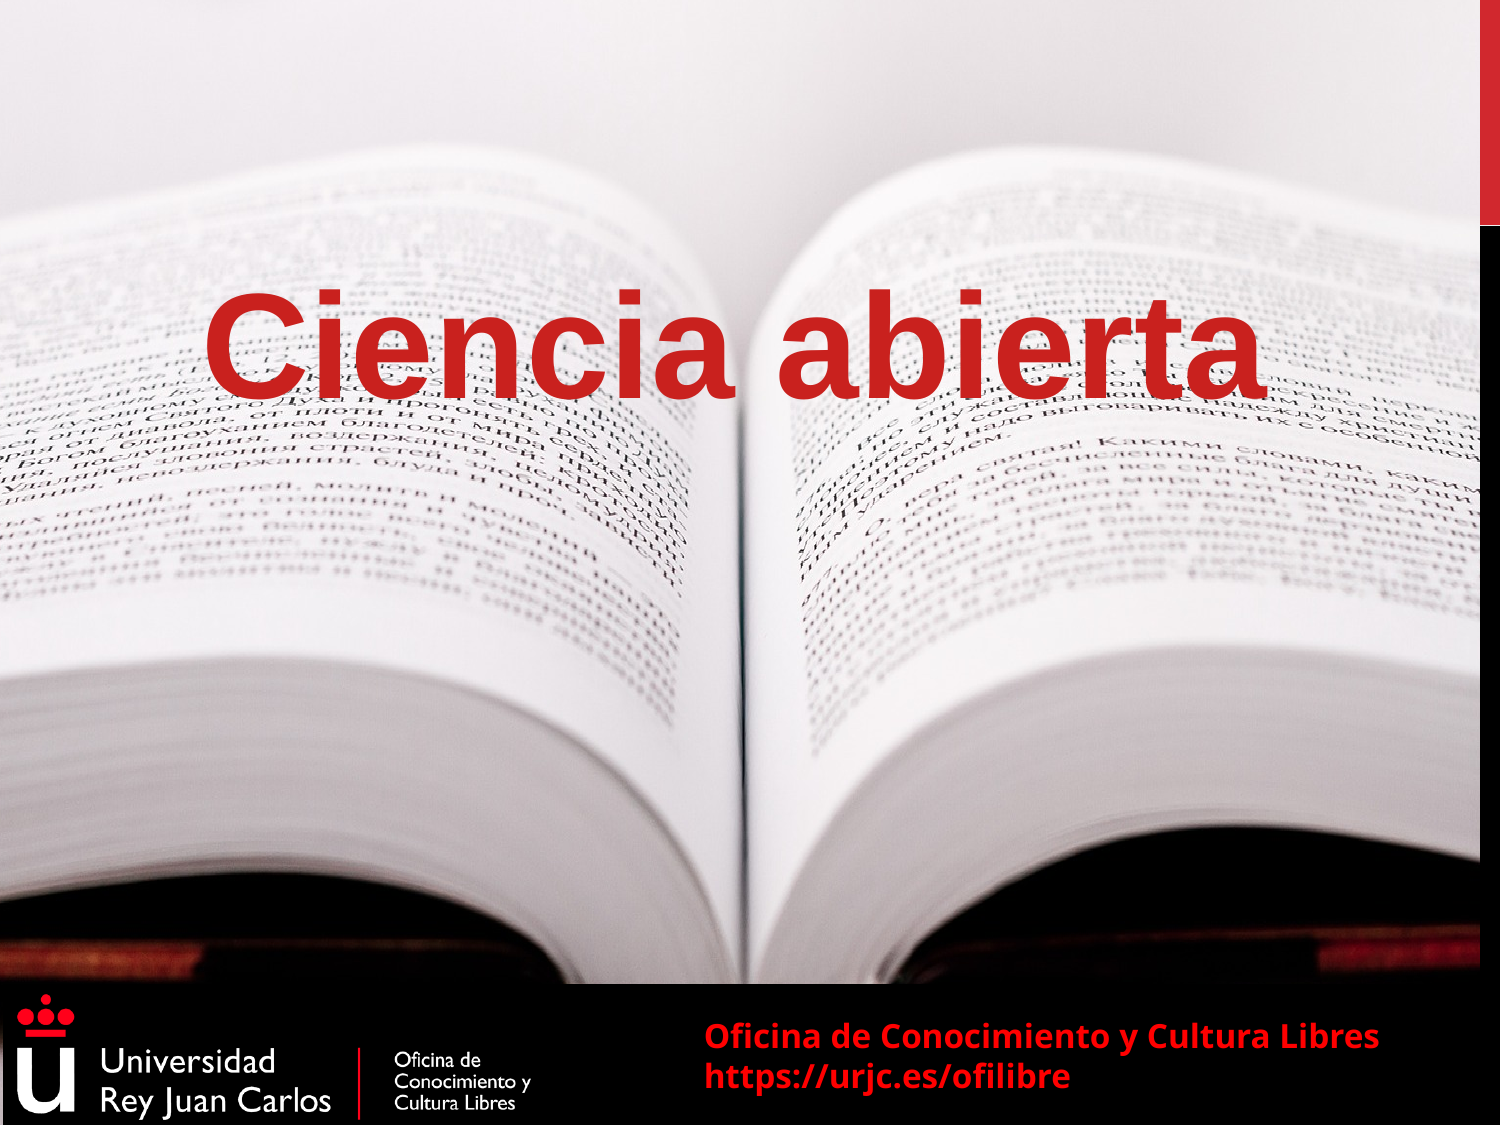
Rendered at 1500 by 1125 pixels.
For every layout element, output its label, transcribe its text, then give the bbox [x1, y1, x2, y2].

text_box Ciencia abierta [120, 254, 1351, 605]
picture [0, 0, 1500, 1125]
title [75, 285, 1425, 661]
picture [17, 994, 531, 1120]
